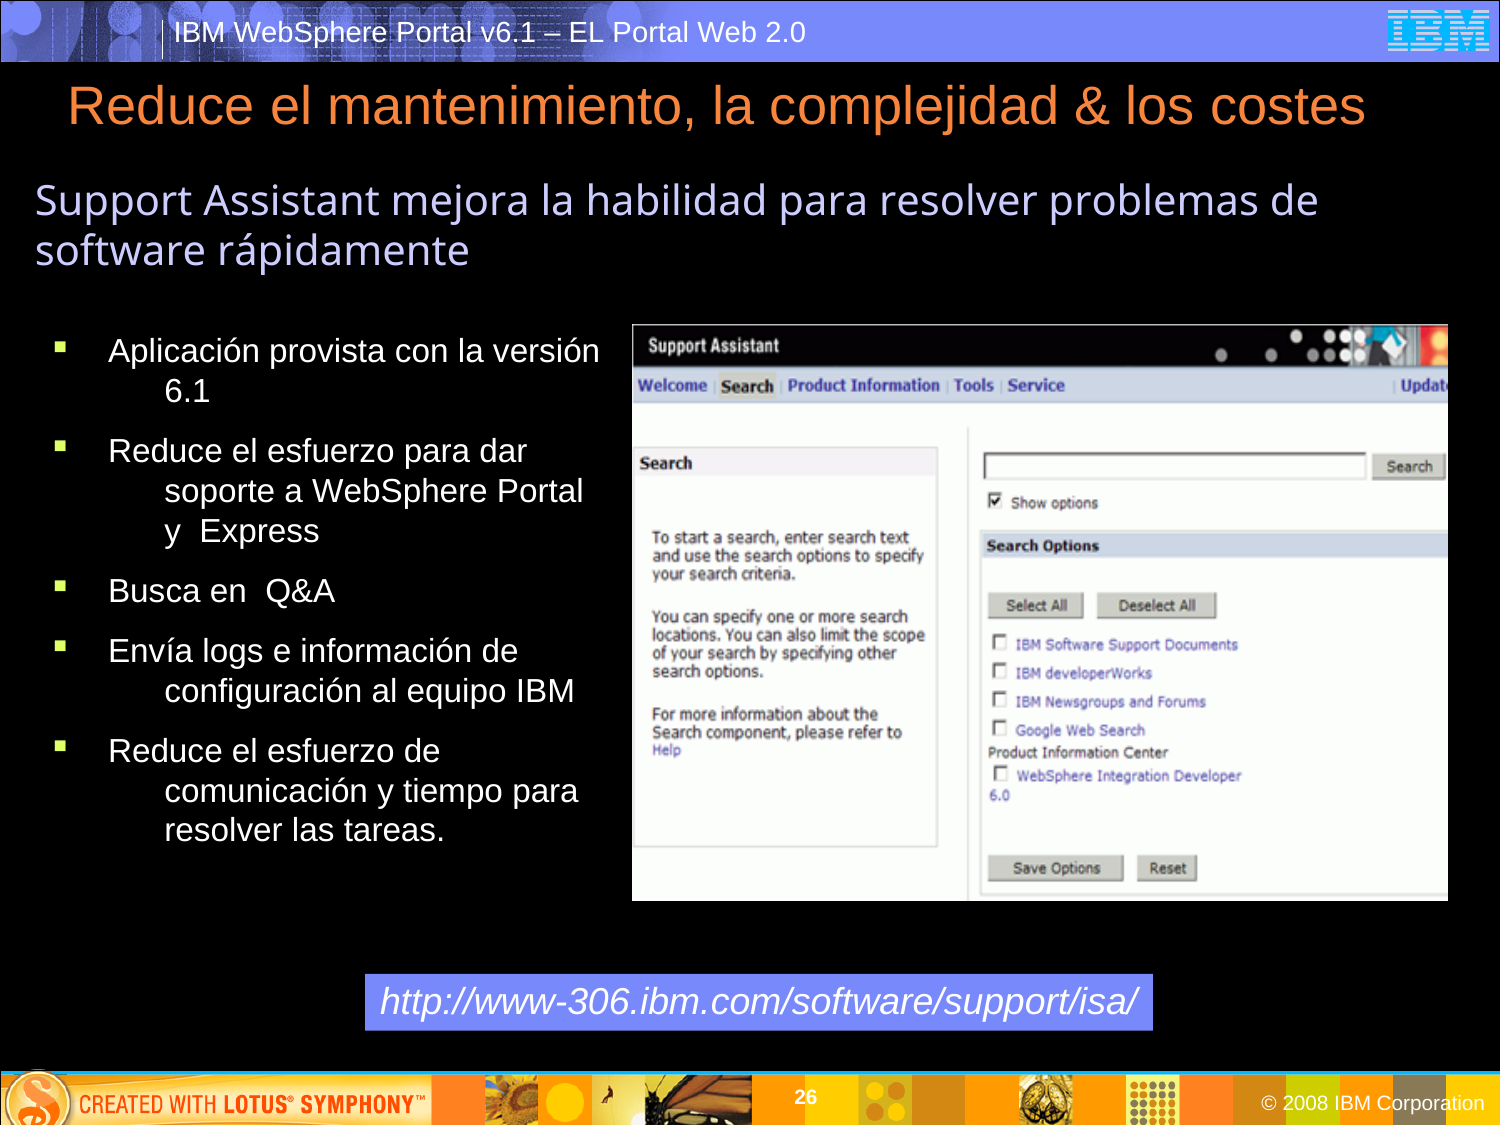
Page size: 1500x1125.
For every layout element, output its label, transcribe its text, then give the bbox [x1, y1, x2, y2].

list Aplicación provista con la versión 6.1 Reduce el esfuerzo para dar soporte a WebSphere Portal y Express Busca en Q&A Envía logs e información de configuración al equipo IBM Reduce el esfuerzo de comunicación y tiempo para resolver las tareas. [36, 322, 619, 903]
picture [1, 1, 1499, 62]
picture [632, 324, 1448, 901]
title Reduce el mantenimiento, la complejidad & los costes [52, 58, 1500, 143]
text_box http://www-306.ibm.com/software/support/isa/ [365, 973, 1153, 1031]
picture [1, 1071, 1500, 1125]
text_box Support Assistant mejora la habilidad para resolver problemas de software rápidamente [20, 177, 1476, 278]
